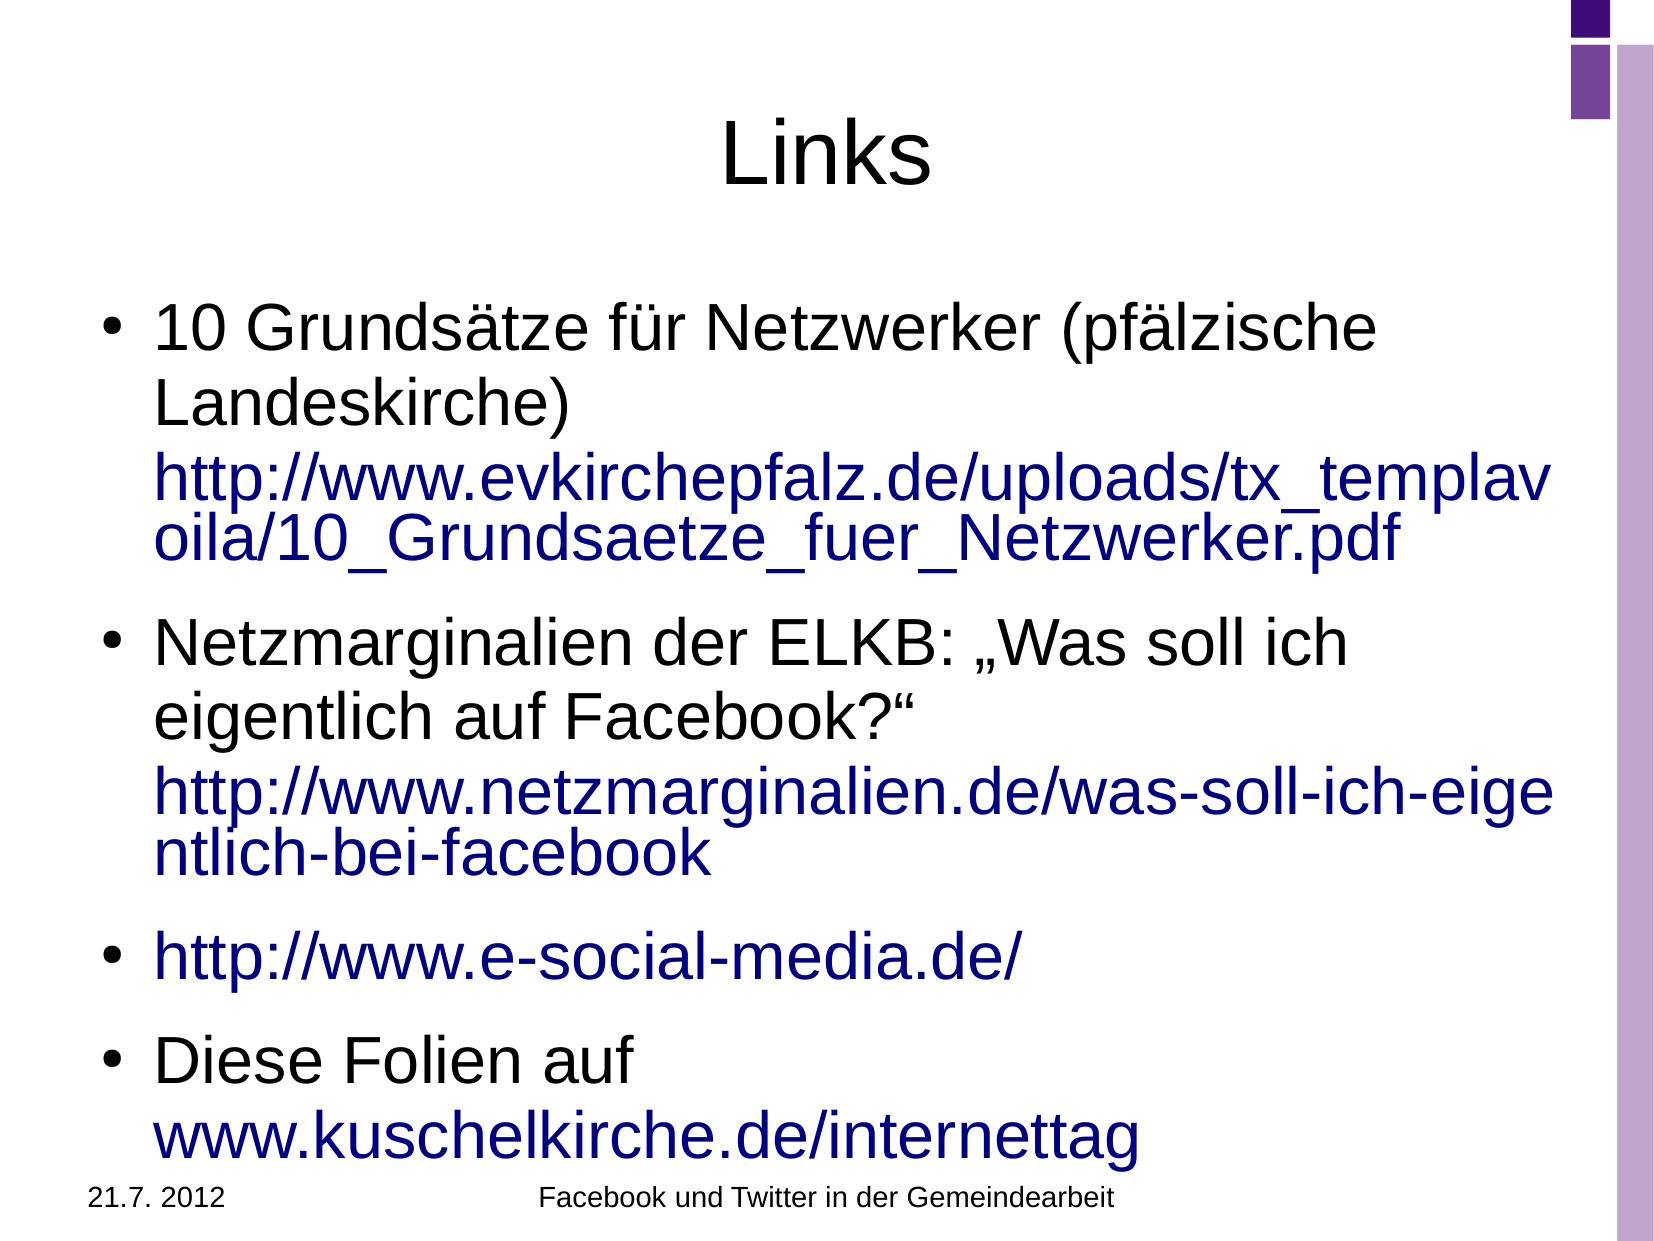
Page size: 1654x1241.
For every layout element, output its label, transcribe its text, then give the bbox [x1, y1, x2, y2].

picture [1571, 0, 1654, 1241]
title Links [82, 56, 1571, 250]
list 10 Grundsätze für Netzwerker (pfälzische Landeskirche) http://www.evkirchepfalz.de/uploads/tx_templavoila/10_Grundsaetze_fuer_Netzwerker.pdf Netzmarginalien der ELKB: „Was soll ich eigentlich auf Facebook?“ http://www.netzmarginalien.de/was-soll-ich-eigentlich-bei-facebook http://www.e-social-media.de/ Diese Folien auf www.kuschelkirche.de/internettag [82, 290, 1571, 1127]
